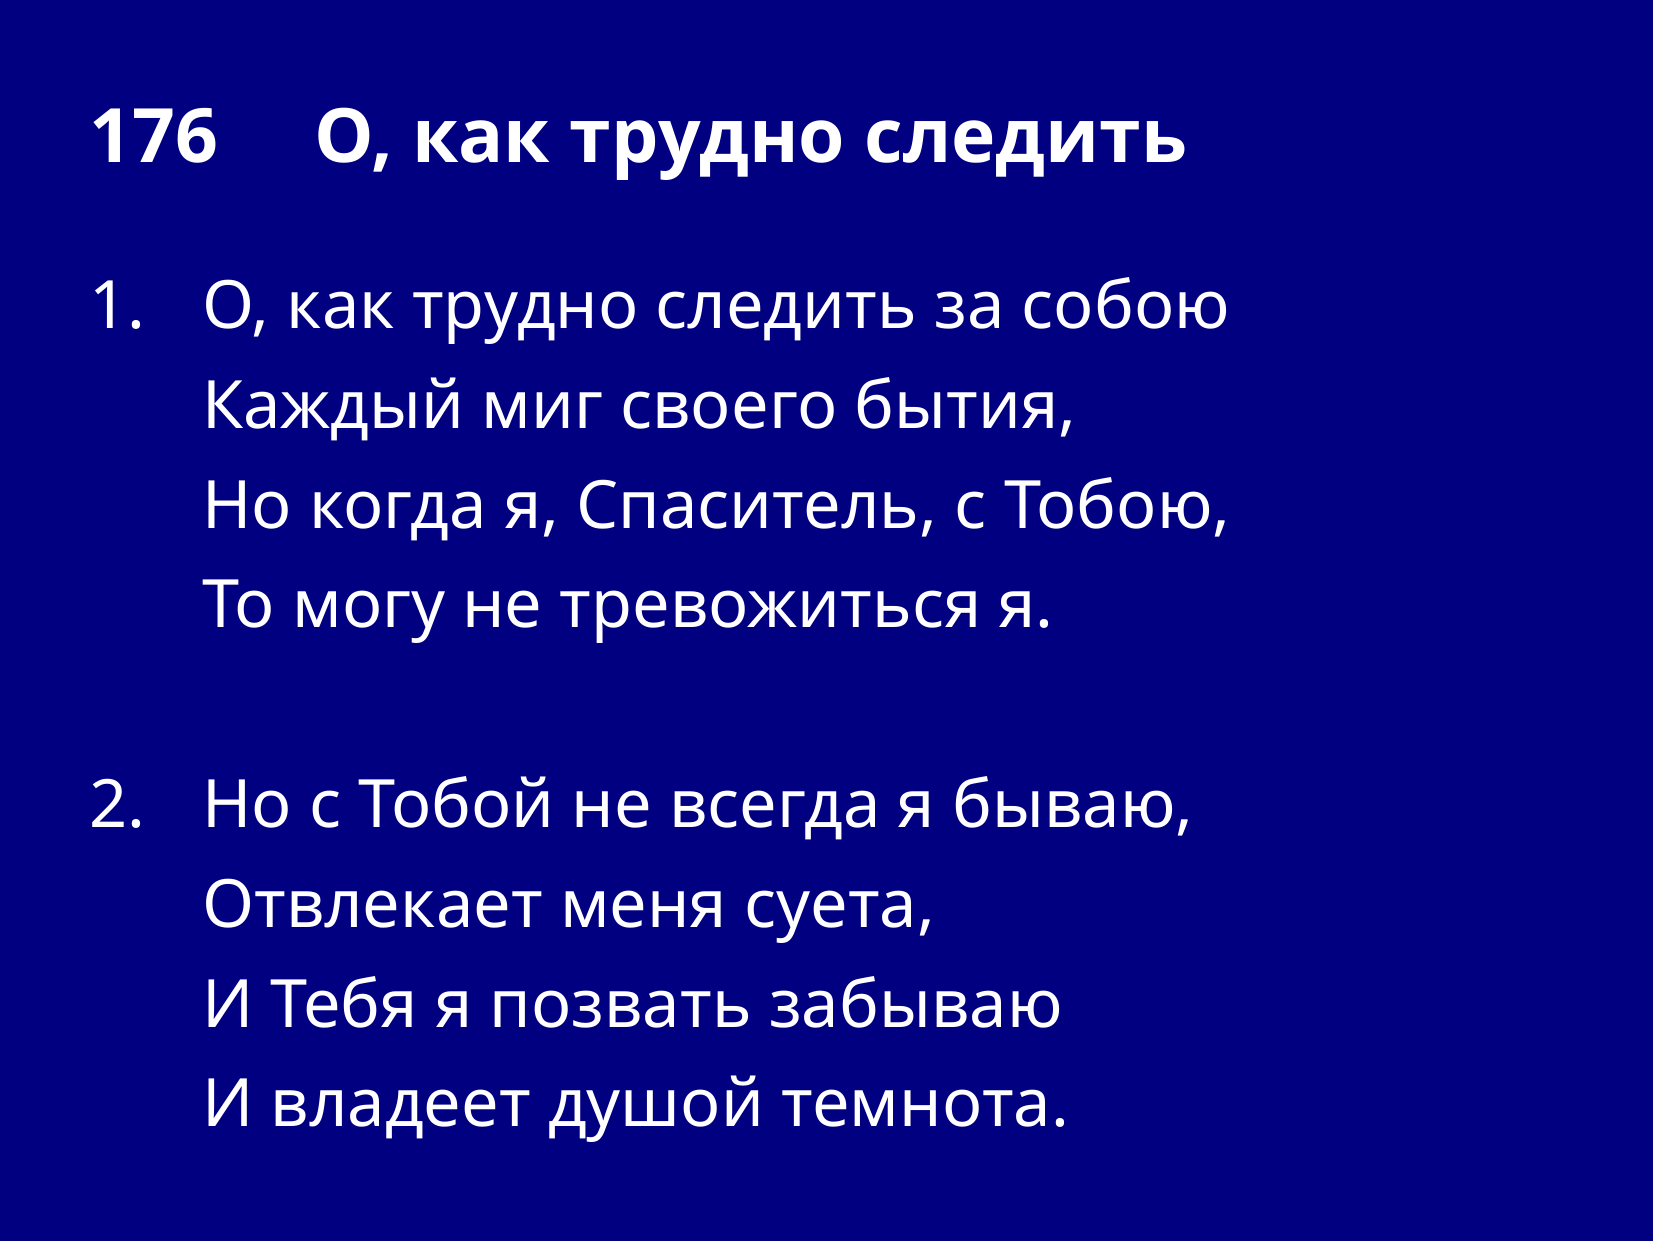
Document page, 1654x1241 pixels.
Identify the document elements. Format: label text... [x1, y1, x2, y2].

text_box 1. О, как трудно следить за собою Каждый миг своего бытия, Но когда я, Спаситель, с Тобою, То могу не тревожиться я. 2. Но с Тобой не всегда я бываю, Отвлекает меня суета, И Тебя я позвать забываю И владеет душой темнота. [75, 188, 1576, 1163]
text_box 176 О, как трудно следить [75, 75, 1576, 188]
